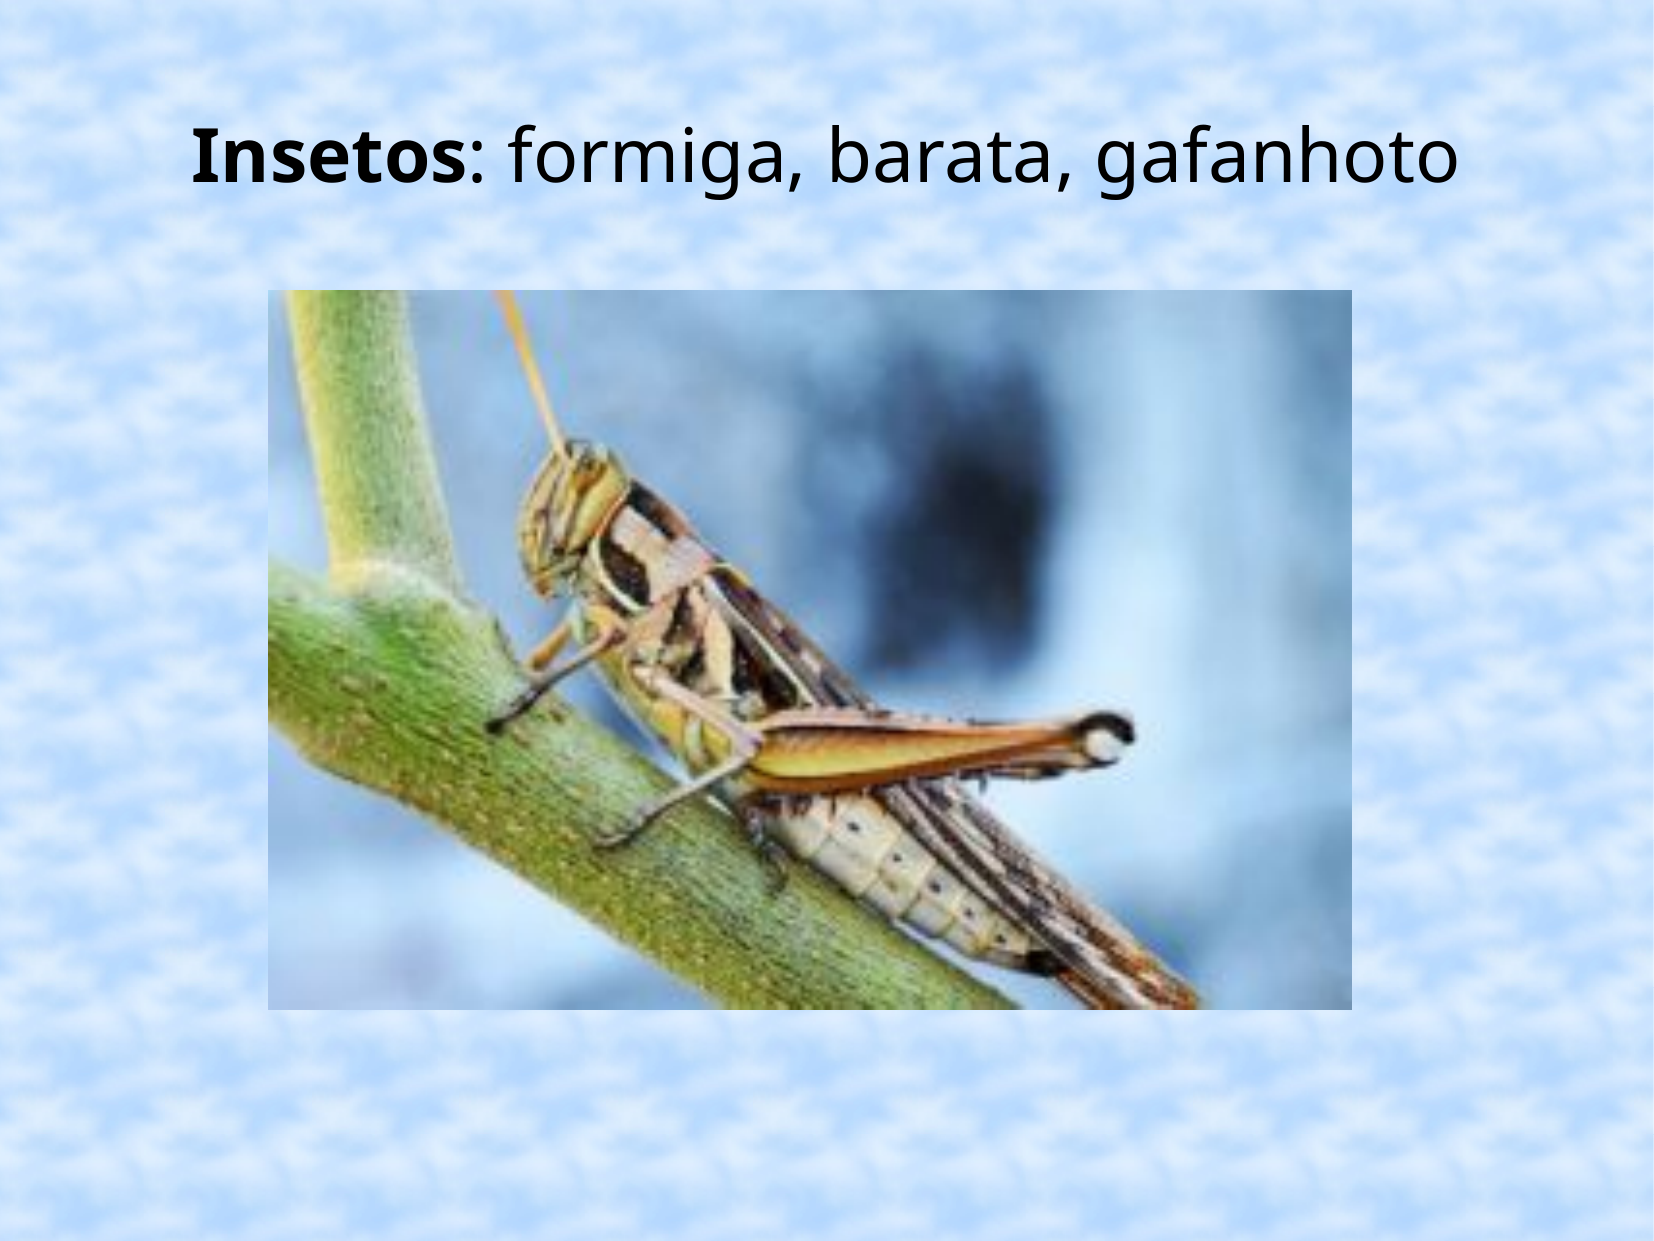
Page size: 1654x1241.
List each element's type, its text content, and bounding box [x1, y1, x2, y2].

picture [0, 0, 1654, 1241]
title Insetos: formiga, barata, gafanhoto [82, 49, 1571, 257]
